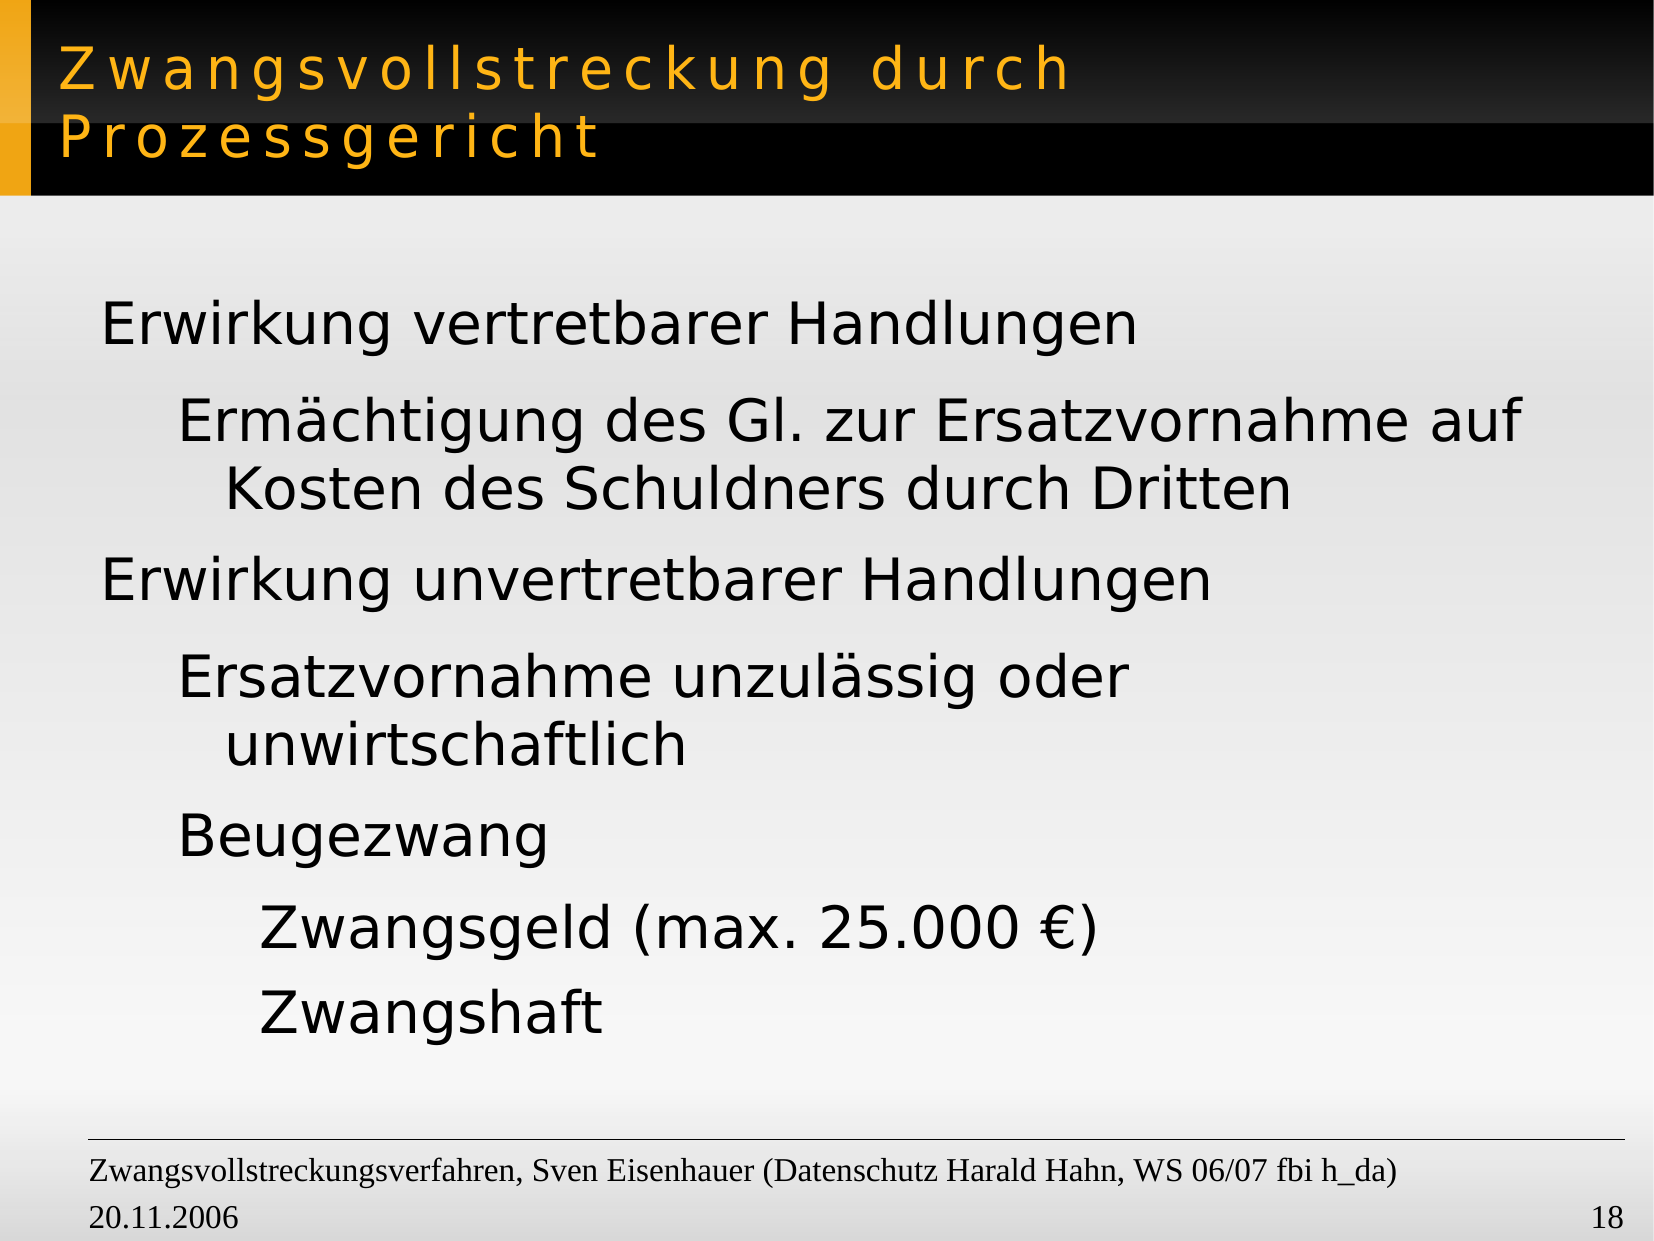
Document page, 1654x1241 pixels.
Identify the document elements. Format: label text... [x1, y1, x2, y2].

picture [0, 0, 1654, 1241]
list Erwirkung vertretbarer Handlungen Ermächtigung des Gl. zur Ersatzvornahme auf Kosten des Schuldners durch Dritten Erwirkung unvertretbarer Handlungen Ersatzvornahme unzulässig oder unwirtschaftlich Beugezwang Zwangsgeld (max. 25.000 €) Zwangshaft [82, 290, 1571, 1094]
title Zwangsvollstreckung durch Prozessgericht [59, 35, 1625, 172]
